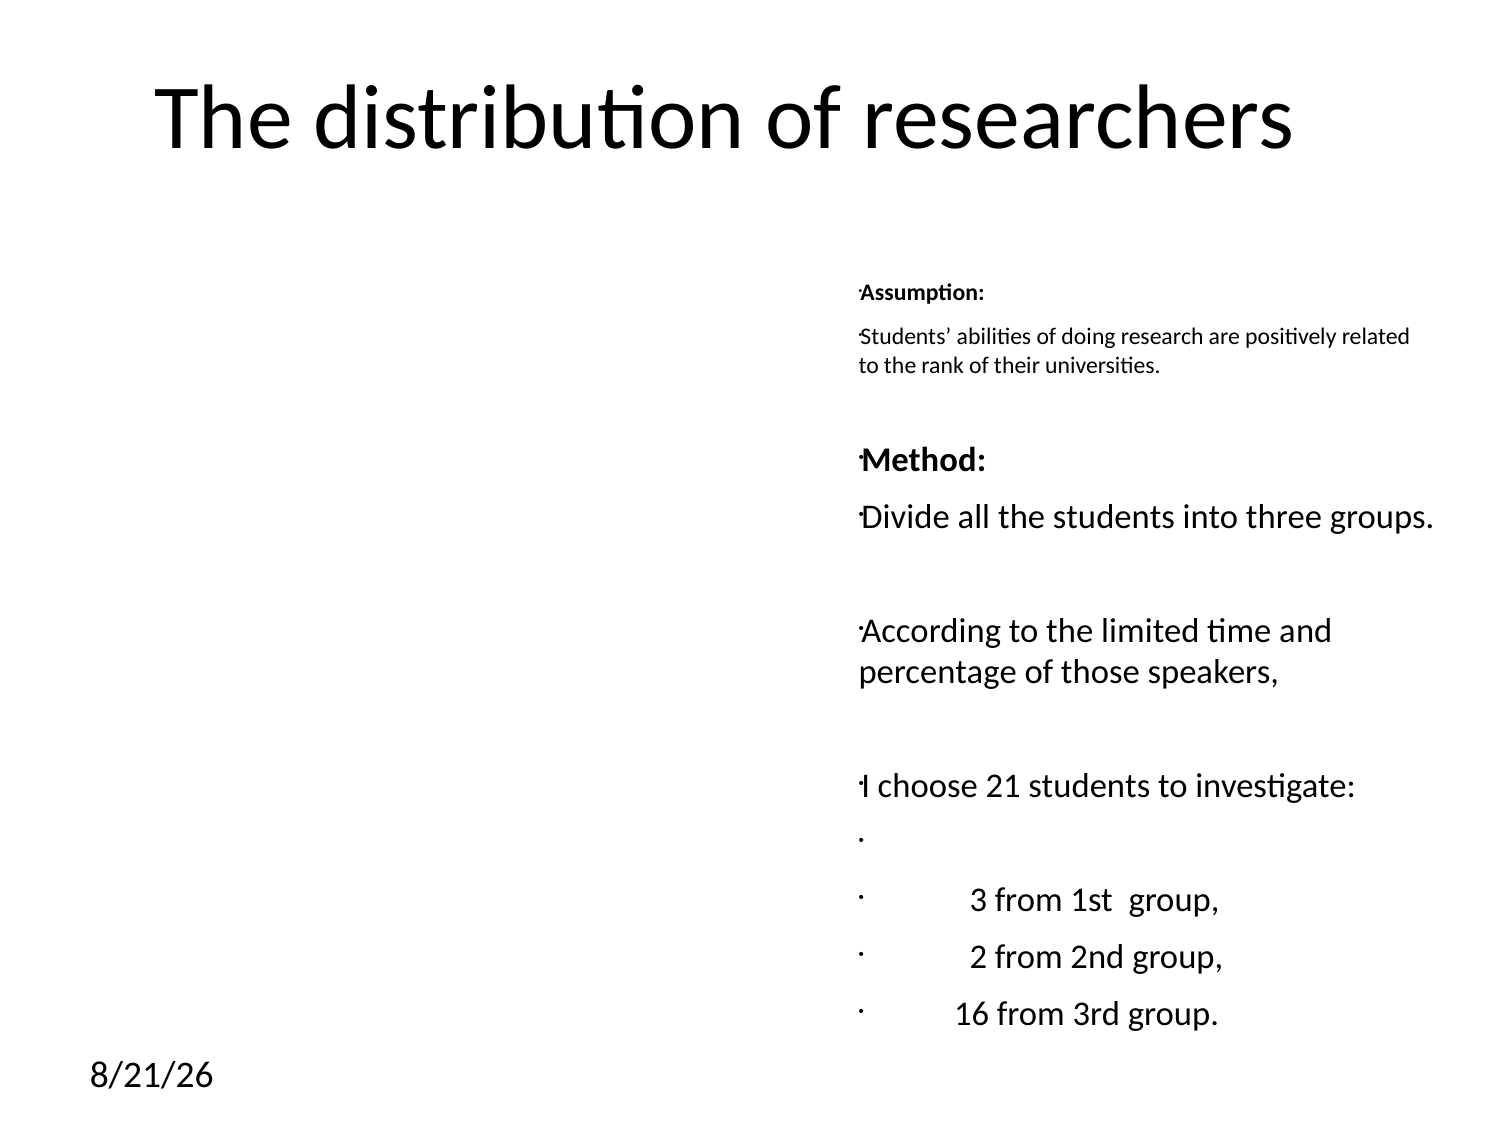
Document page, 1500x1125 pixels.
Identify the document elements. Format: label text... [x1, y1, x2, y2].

title The distribution of researchers [35, 0, 1416, 224]
list Assumption: Students’ abilities of doing research are positively related to the rank of their universities. Method: Divide all the students into three groups. According to the limited time and percentage of those speakers, I choose 21 students to investigate: 3 from 1st group, 2 from 2nd group, 16 from 3rd group. [843, 269, 1453, 1079]
text_box 11/12/2025 [75, 1042, 425, 1103]
